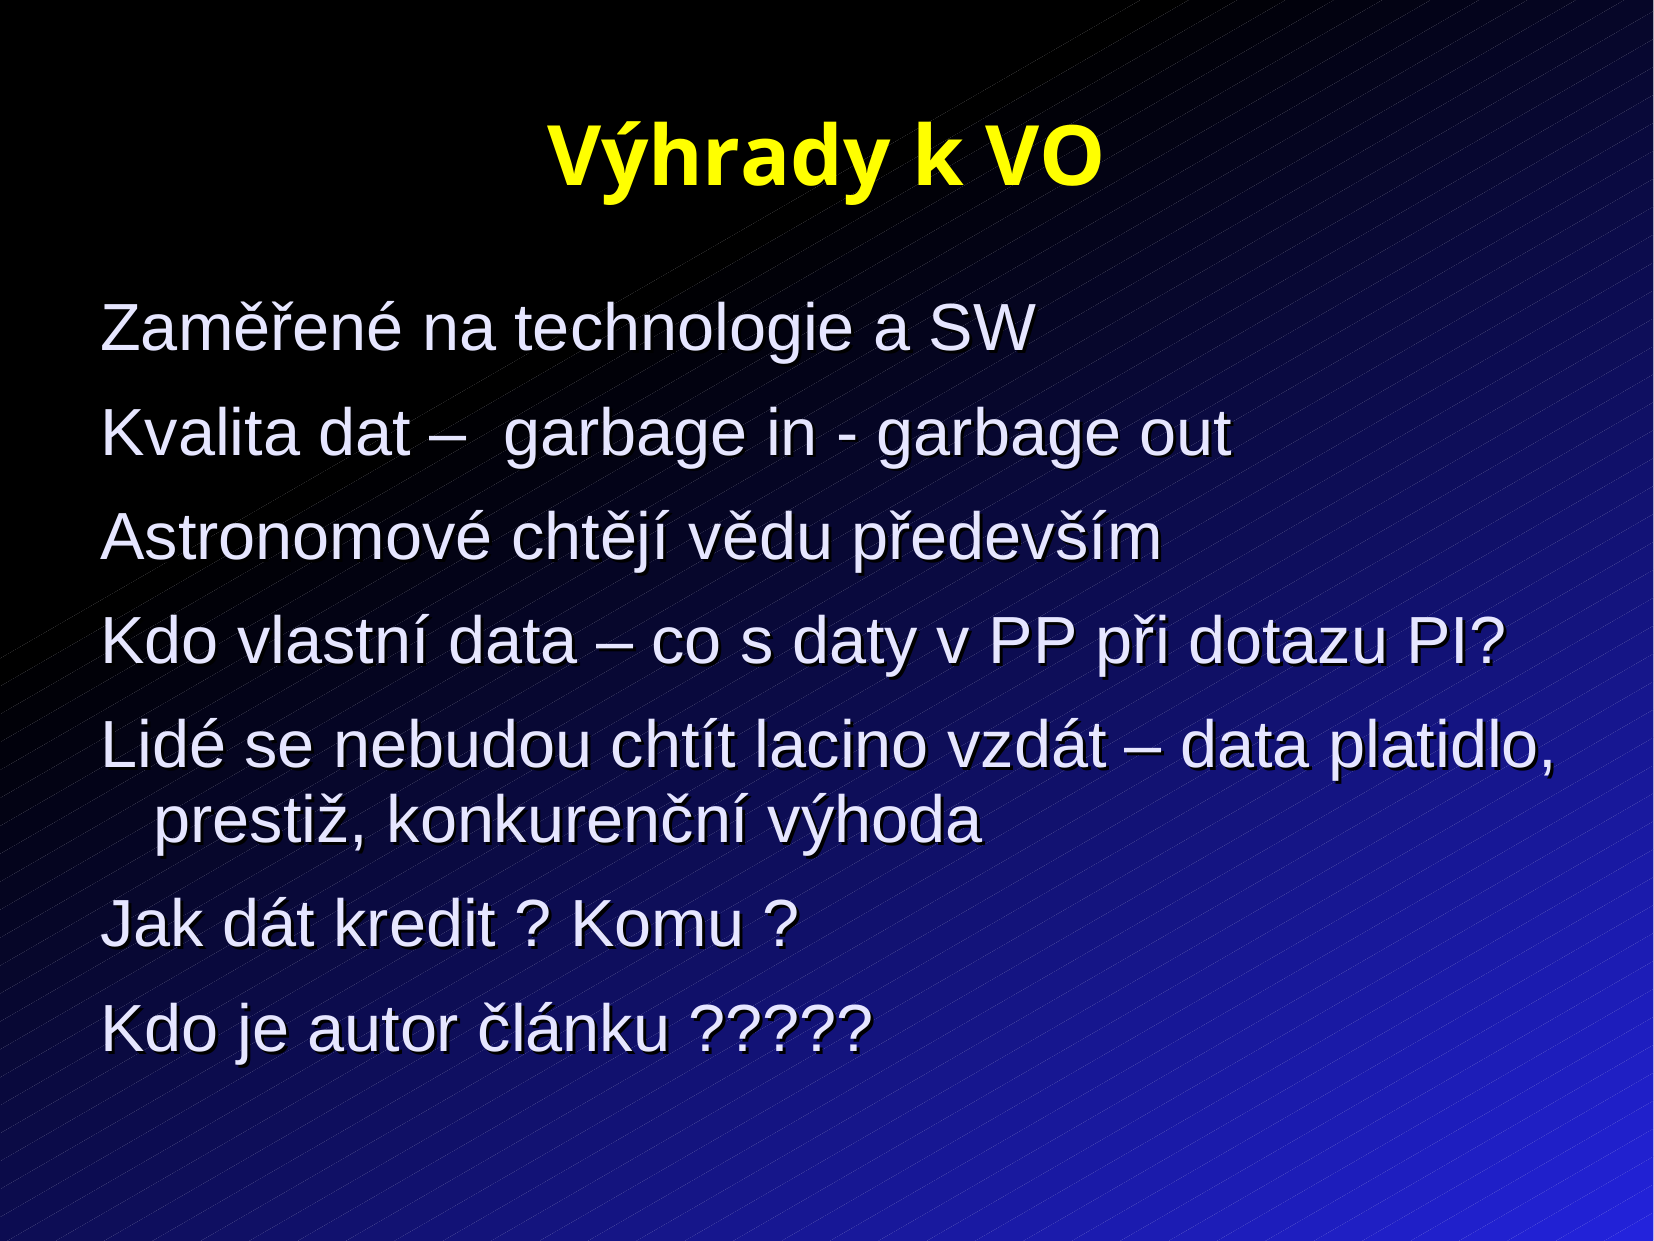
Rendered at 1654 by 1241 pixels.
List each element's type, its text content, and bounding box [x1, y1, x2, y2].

title Výhrady k VO [82, 49, 1571, 257]
list Zaměřené na technologie a SW Kvalita dat – garbage in - garbage out Astronomové chtějí vědu především Kdo vlastní data – co s daty v PP při dotazu PI? Lidé se nebudou chtít lacino vzdát – data platidlo, prestiž, konkurenční výhoda Jak dát kredit ? Komu ? Kdo je autor článku ????? [82, 290, 1571, 1109]
